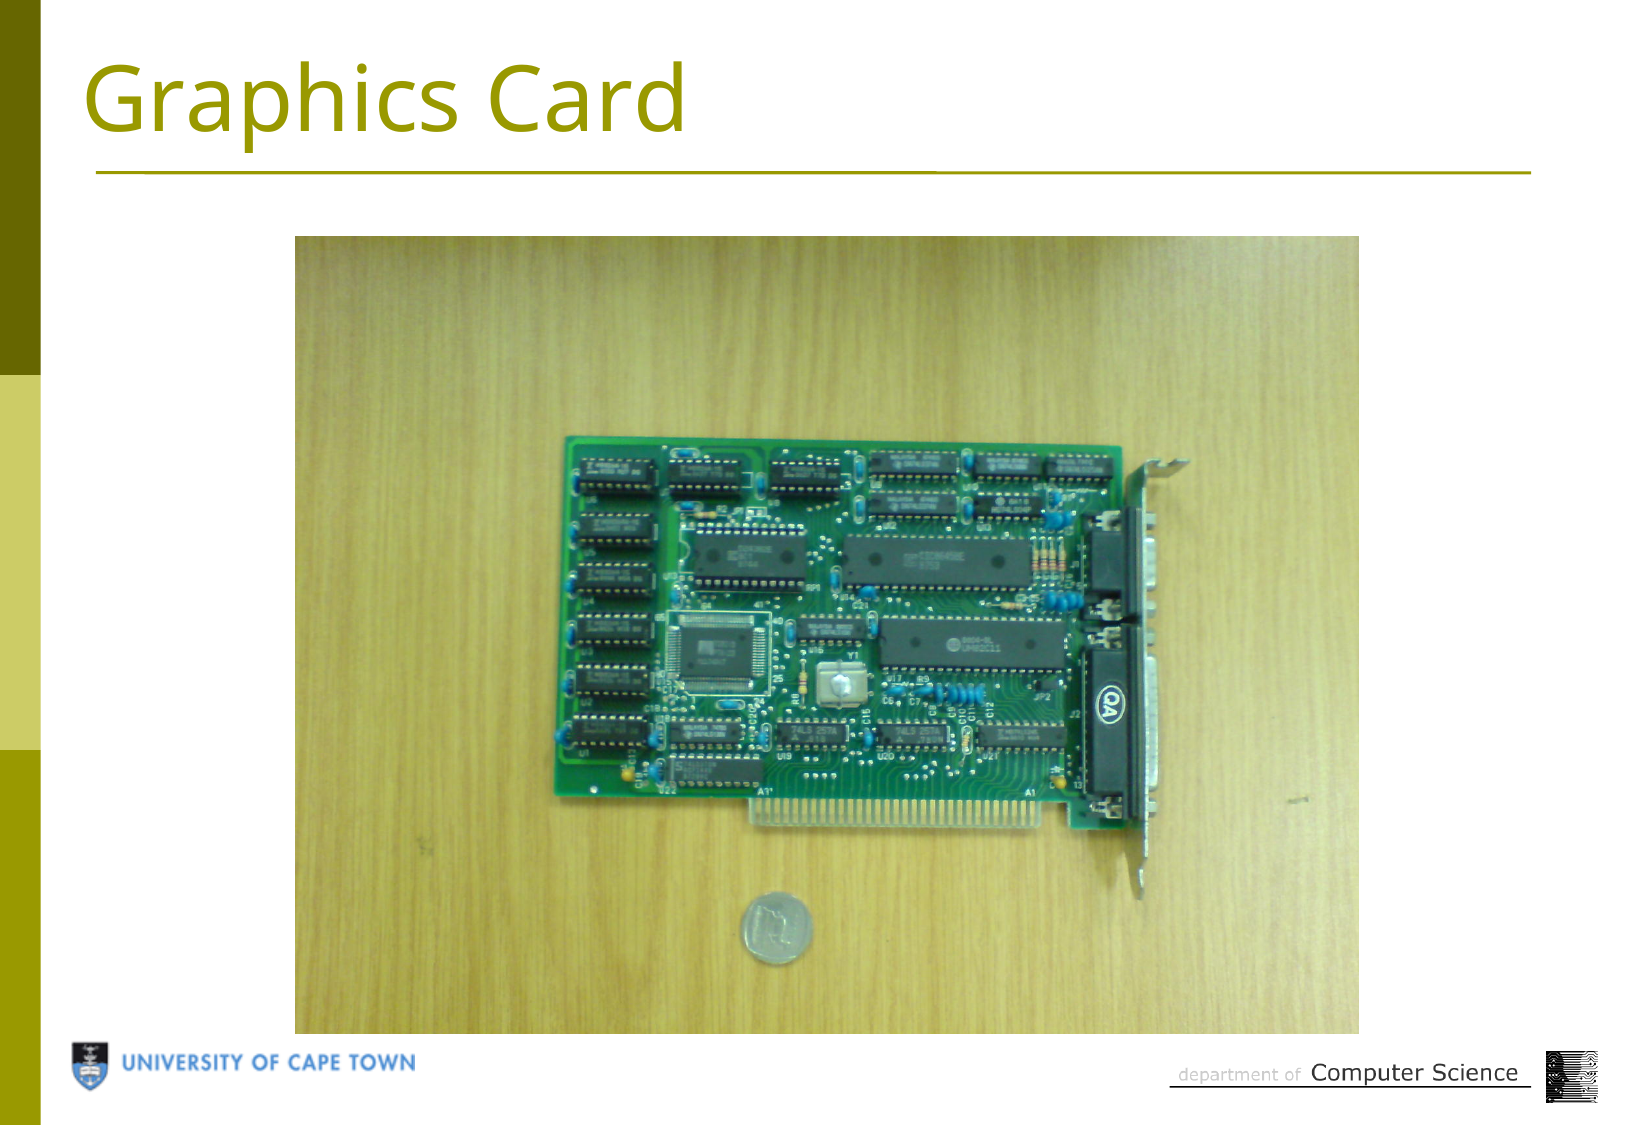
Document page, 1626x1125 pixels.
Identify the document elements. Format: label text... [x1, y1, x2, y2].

title Graphics Card [81, 29, 1543, 172]
picture [1169, 1043, 1532, 1091]
picture [1546, 1051, 1598, 1103]
picture [61, 236, 1359, 1103]
